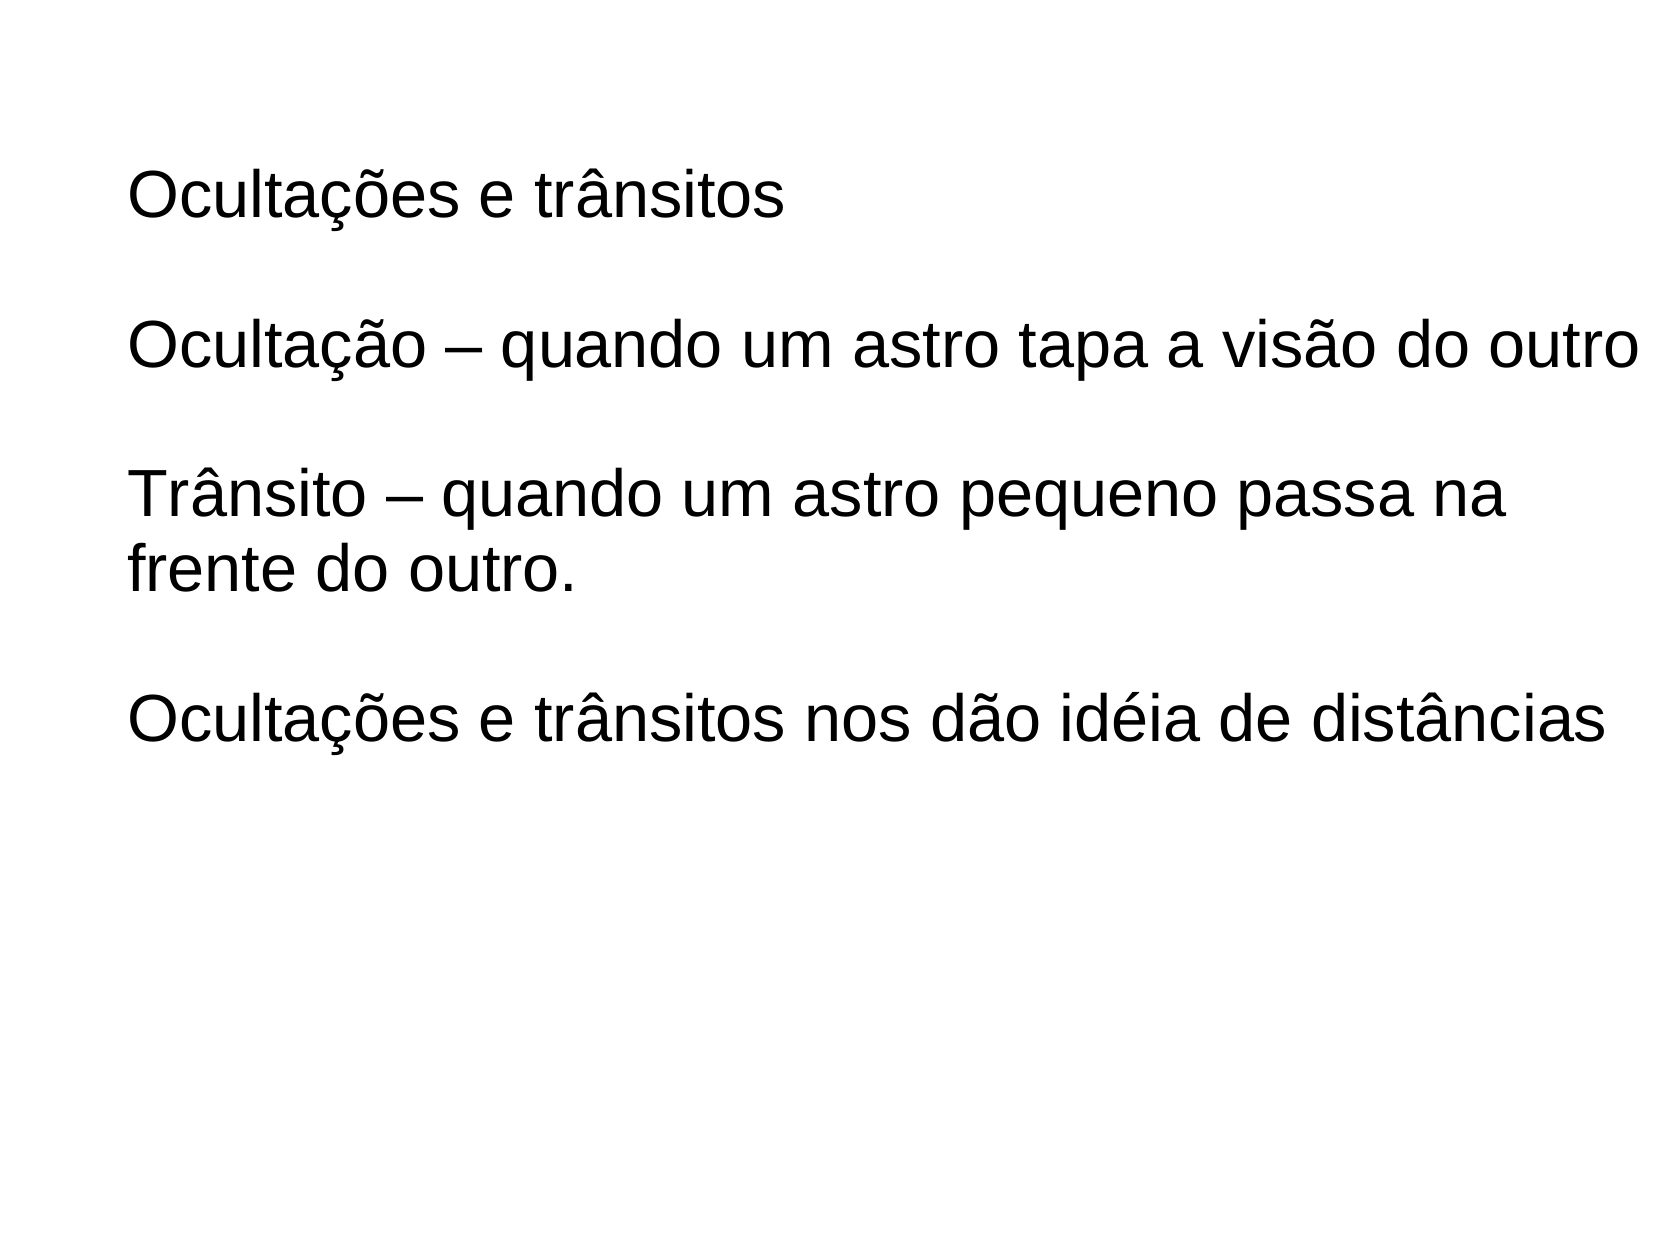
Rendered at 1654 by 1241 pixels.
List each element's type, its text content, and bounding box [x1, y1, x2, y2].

text_box Ocultações e trânsitos Ocultação – quando um astro tapa a visão do outro Trânsito – quando um astro pequeno passa na frente do outro. Ocultações e trânsitos nos dão idéia de distâncias [112, 150, 1654, 762]
